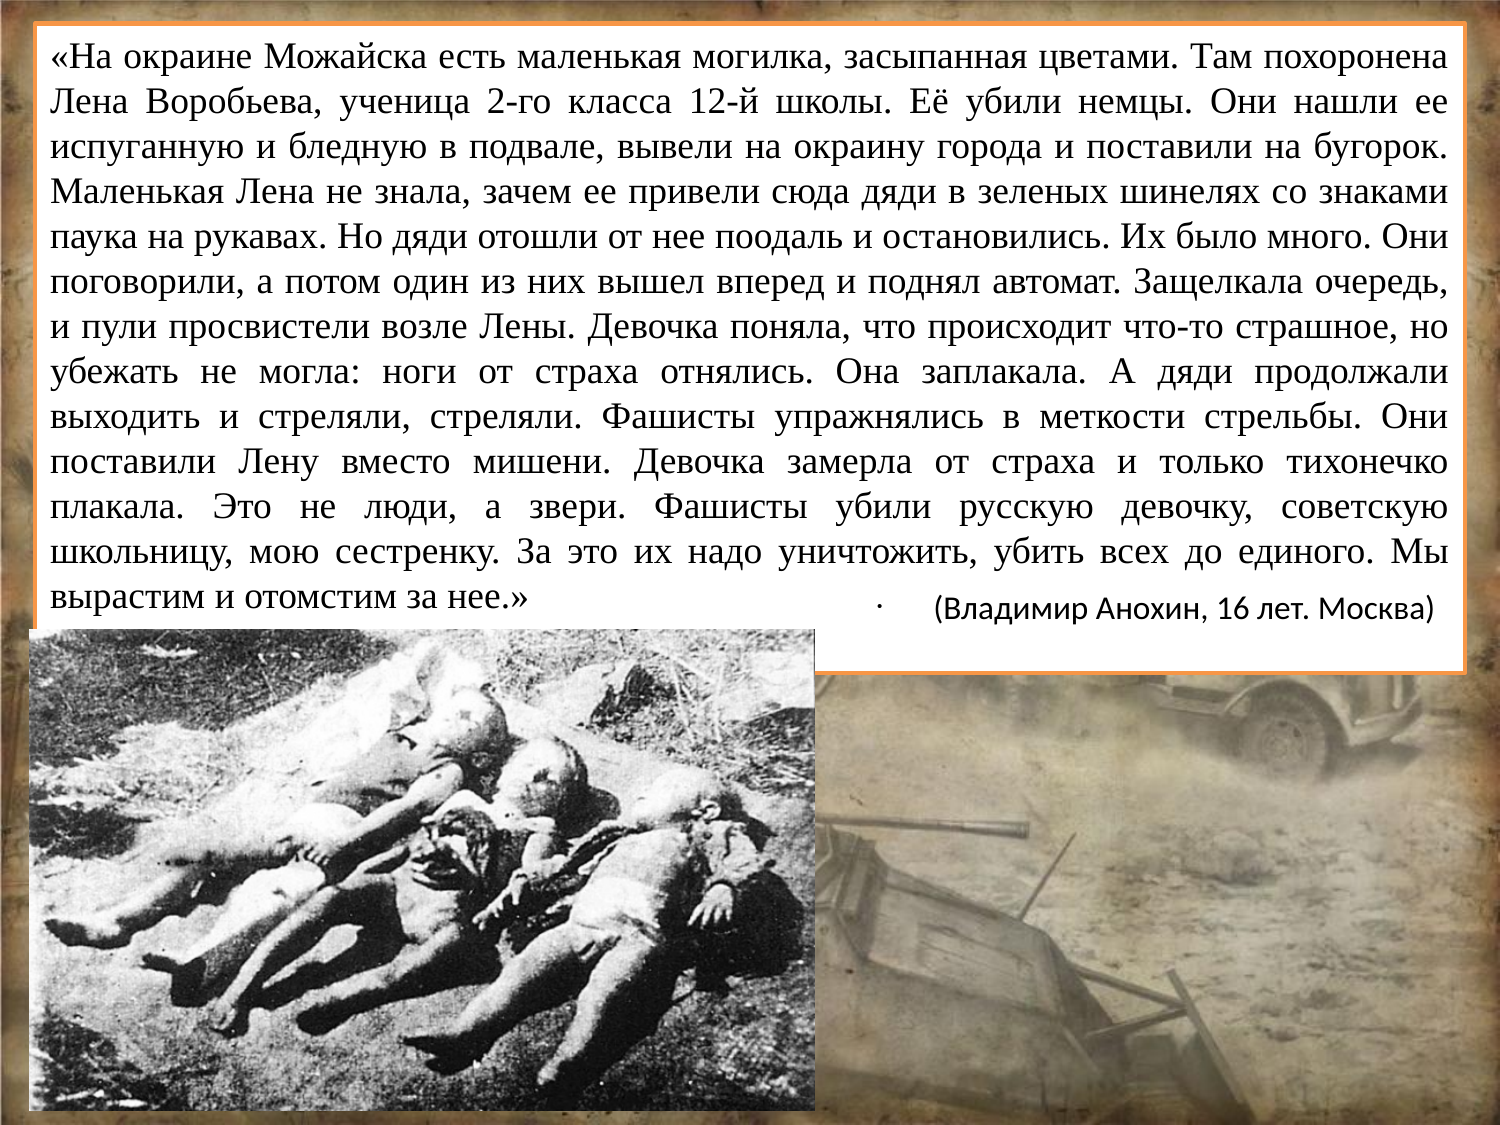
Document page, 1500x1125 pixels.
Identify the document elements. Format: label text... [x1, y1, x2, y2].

list [761, 251, 1425, 357]
list «На окраине Можайска есть маленькая могилка, засыпанная цветами. Там похоронена Лена Воробьева, ученица 2-го класса 12-й школы. Её убили немцы. Они нашли ее испуганную и бледную в подвале, вывели на окраину города и поставили на бугорок. Маленькая Лена не знала, зачем ее привели сюда дяди в зеленых шинелях со знаками паука на рукавах. Но дяди отошли от нее поодаль и остановились. Их было много. Они поговорили, а потом один из них вышел вперед и поднял автомат. Защелкала очередь, и пули просвистели возле Лены. Девочка поняла, что происходит что-то страшное, но убежать не могла: ноги от страха отнялись. Она заплакала. А дяди продолжали выходить и стреляли, стреляли. Фашисты упражнялись в меткости стрельбы. Они поставили Лену вместо мишени. Девочка замерла от страха и только тихонечко плакала. Это не люди, а звери. Фашисты убили русскую девочку, советскую школьницу, мою сестренку. За это их надо уничтожить, убить всех до единого. Мы вырастим и отомстим за нее.» [35, 23, 1465, 674]
list (Владимир Анохин, 16 лет. Москва) [862, 578, 1456, 650]
picture [0, 0, 1500, 1125]
